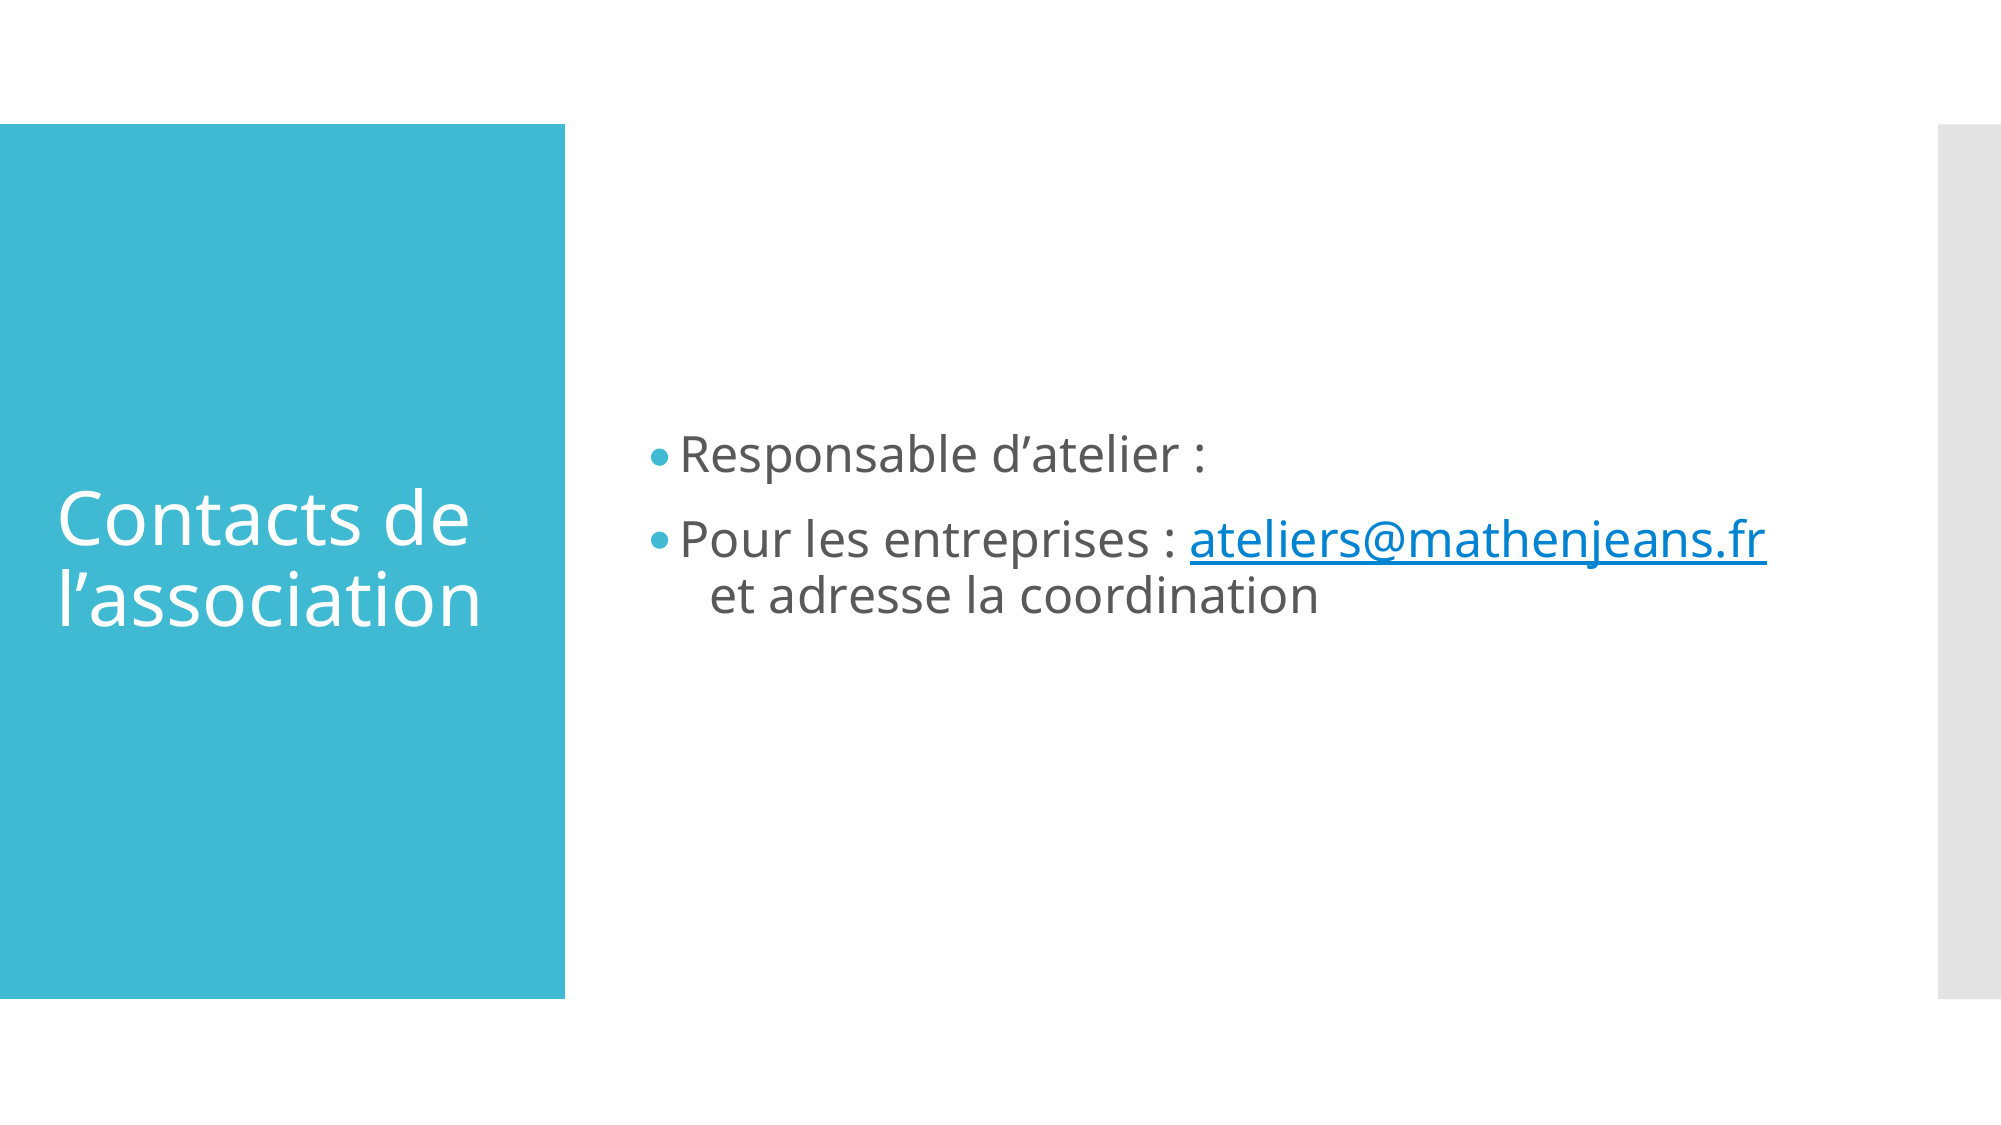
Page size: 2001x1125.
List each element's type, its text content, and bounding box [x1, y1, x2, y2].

list Responsable d’atelier : Pour les entreprises : ateliers@mathenjeans.fr et adresse la coordination [634, 141, 1835, 982]
title Contacts de l’association [41, 184, 526, 940]
